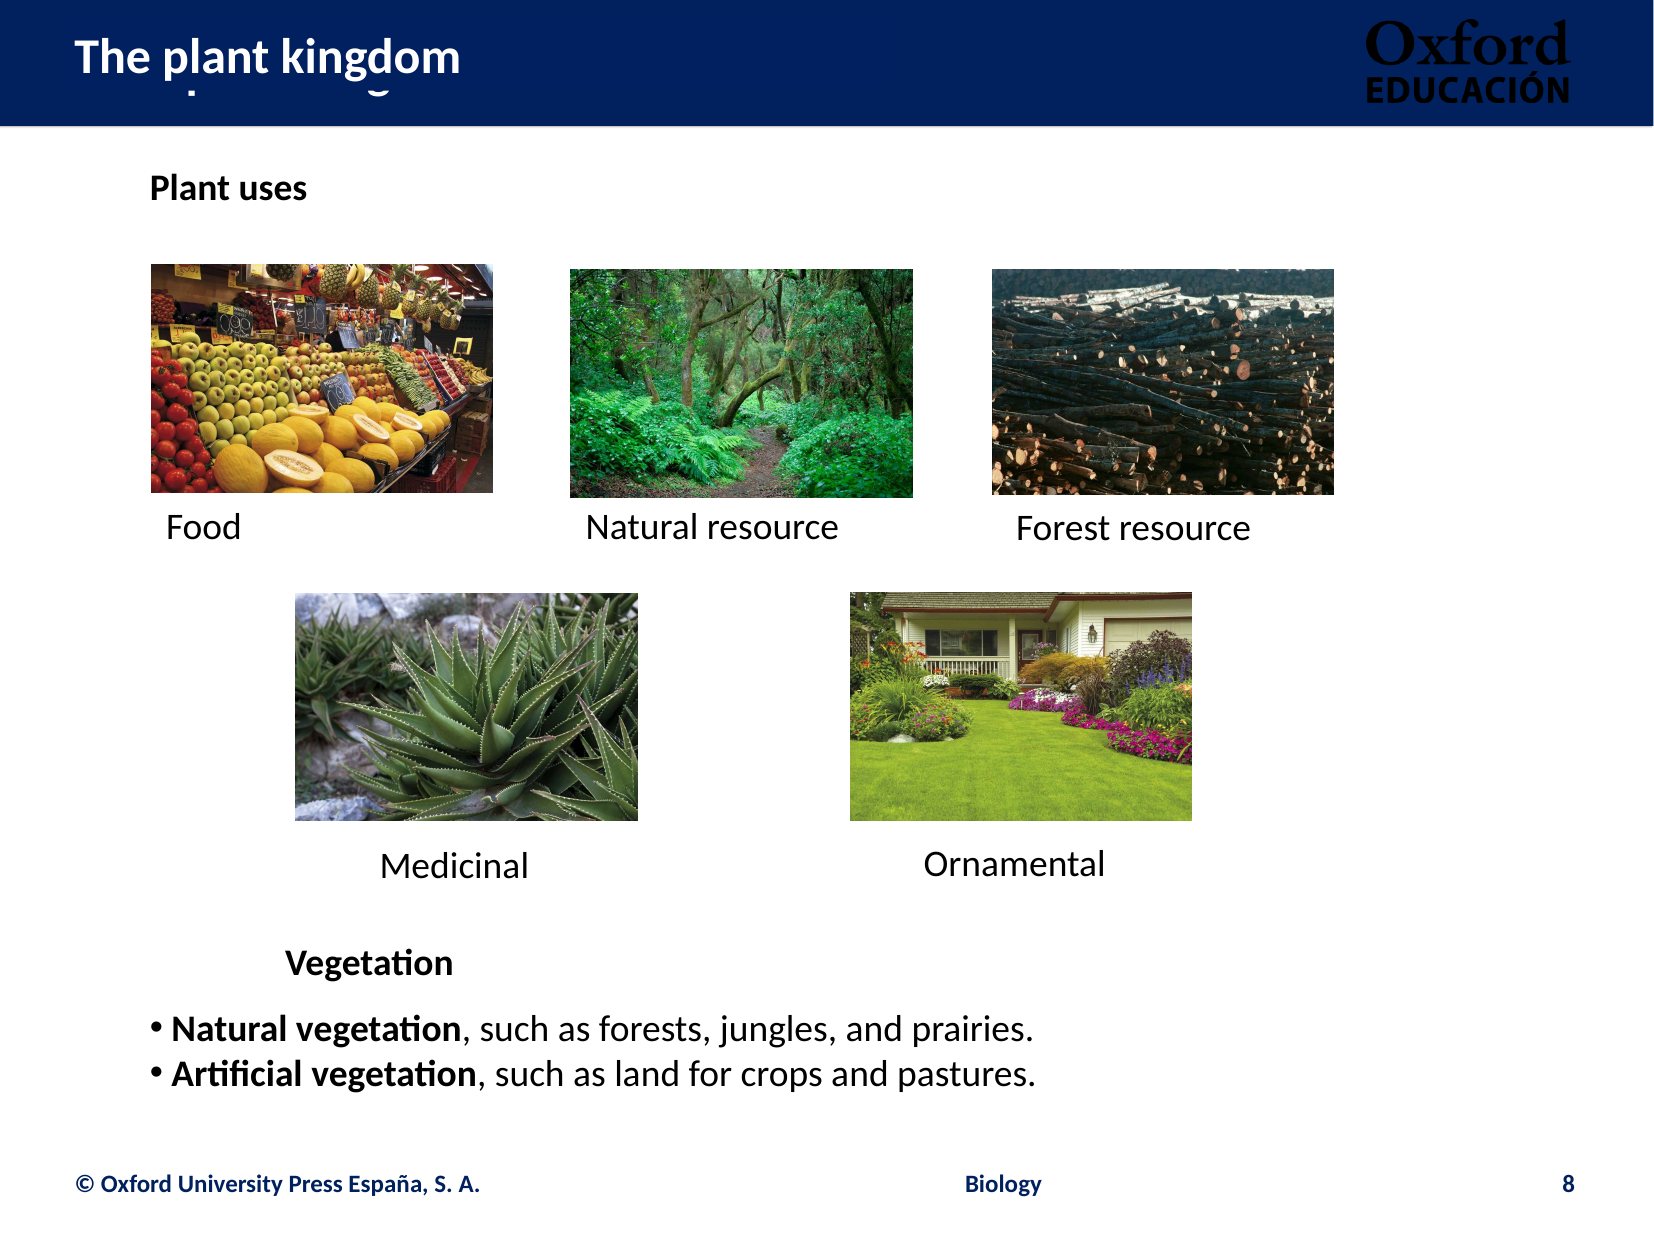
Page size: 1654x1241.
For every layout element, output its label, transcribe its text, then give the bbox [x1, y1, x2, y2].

picture [570, 269, 913, 494]
text_box Medicinal [356, 833, 630, 894]
text_box Natural vegetation, such as forests, jungles, and prairies. Artificial vegetation, such as land for crops and pastures. [135, 996, 1600, 1102]
text_box The plant kingdom [59, 15, 893, 91]
text_box Food [151, 494, 425, 555]
text_box Plant uses [135, 155, 692, 216]
picture [850, 592, 1192, 821]
text_box Forest resource [1001, 495, 1353, 556]
slide_number <number> [1442, 1149, 1591, 1216]
footer Biology [564, 1149, 1442, 1216]
picture [992, 269, 1334, 495]
picture [295, 593, 638, 821]
text_box Natural resource [570, 494, 936, 555]
text_box Vegetation [135, 931, 604, 991]
picture [151, 264, 493, 493]
text_box Ornamental [900, 832, 1187, 892]
slide_number © Oxford University Press España, S. A. [59, 1149, 564, 1216]
